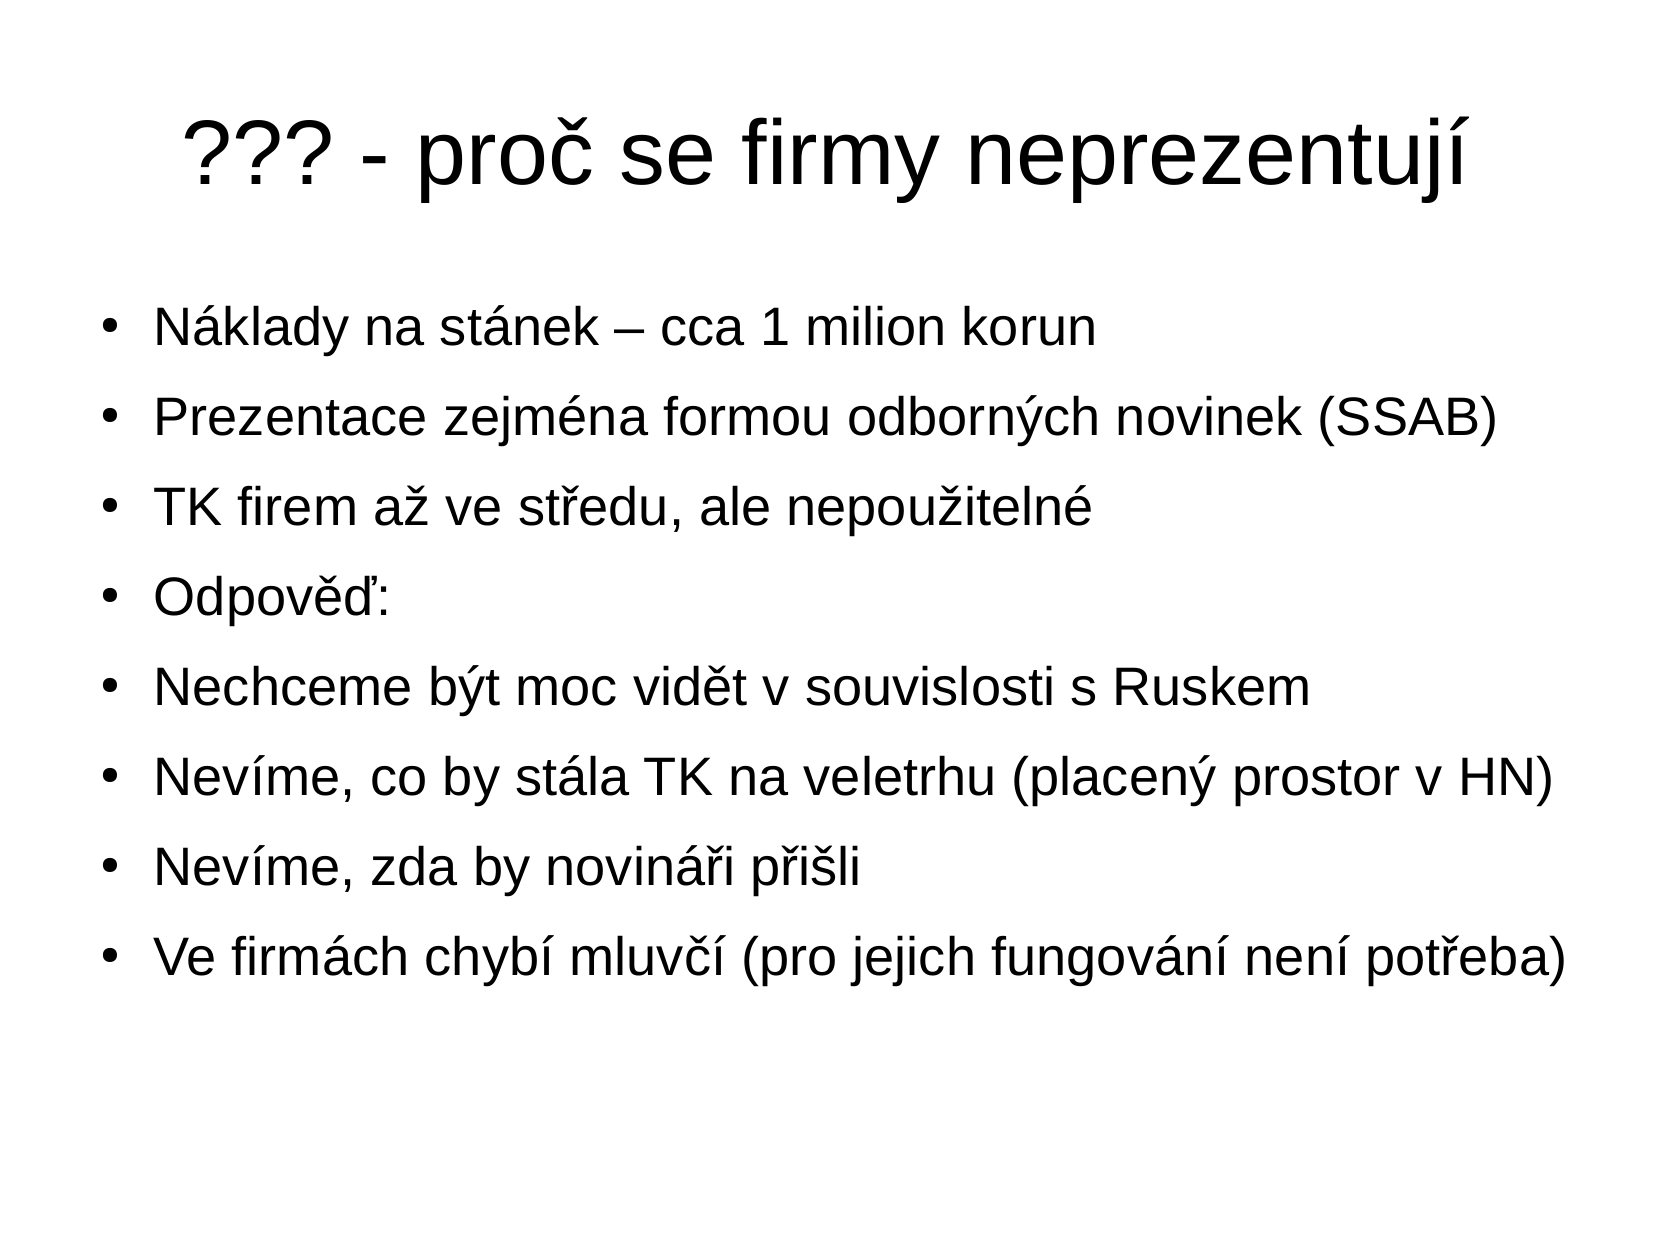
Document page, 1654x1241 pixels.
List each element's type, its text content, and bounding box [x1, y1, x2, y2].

title ??? - proč se firmy neprezentují [82, 49, 1571, 257]
list Náklady na stánek – cca 1 milion korun Prezentace zejména formou odborných novinek (SSAB) TK firem až ve středu, ale nepoužitelné Odpověď: Nechceme být moc vidět v souvislosti s Ruskem Nevíme, co by stála TK na veletrhu (placený prostor v HN) Nevíme, zda by novináři přišli Ve firmách chybí mluvčí (pro jejich fungování není potřeba) [82, 296, 1571, 1115]
